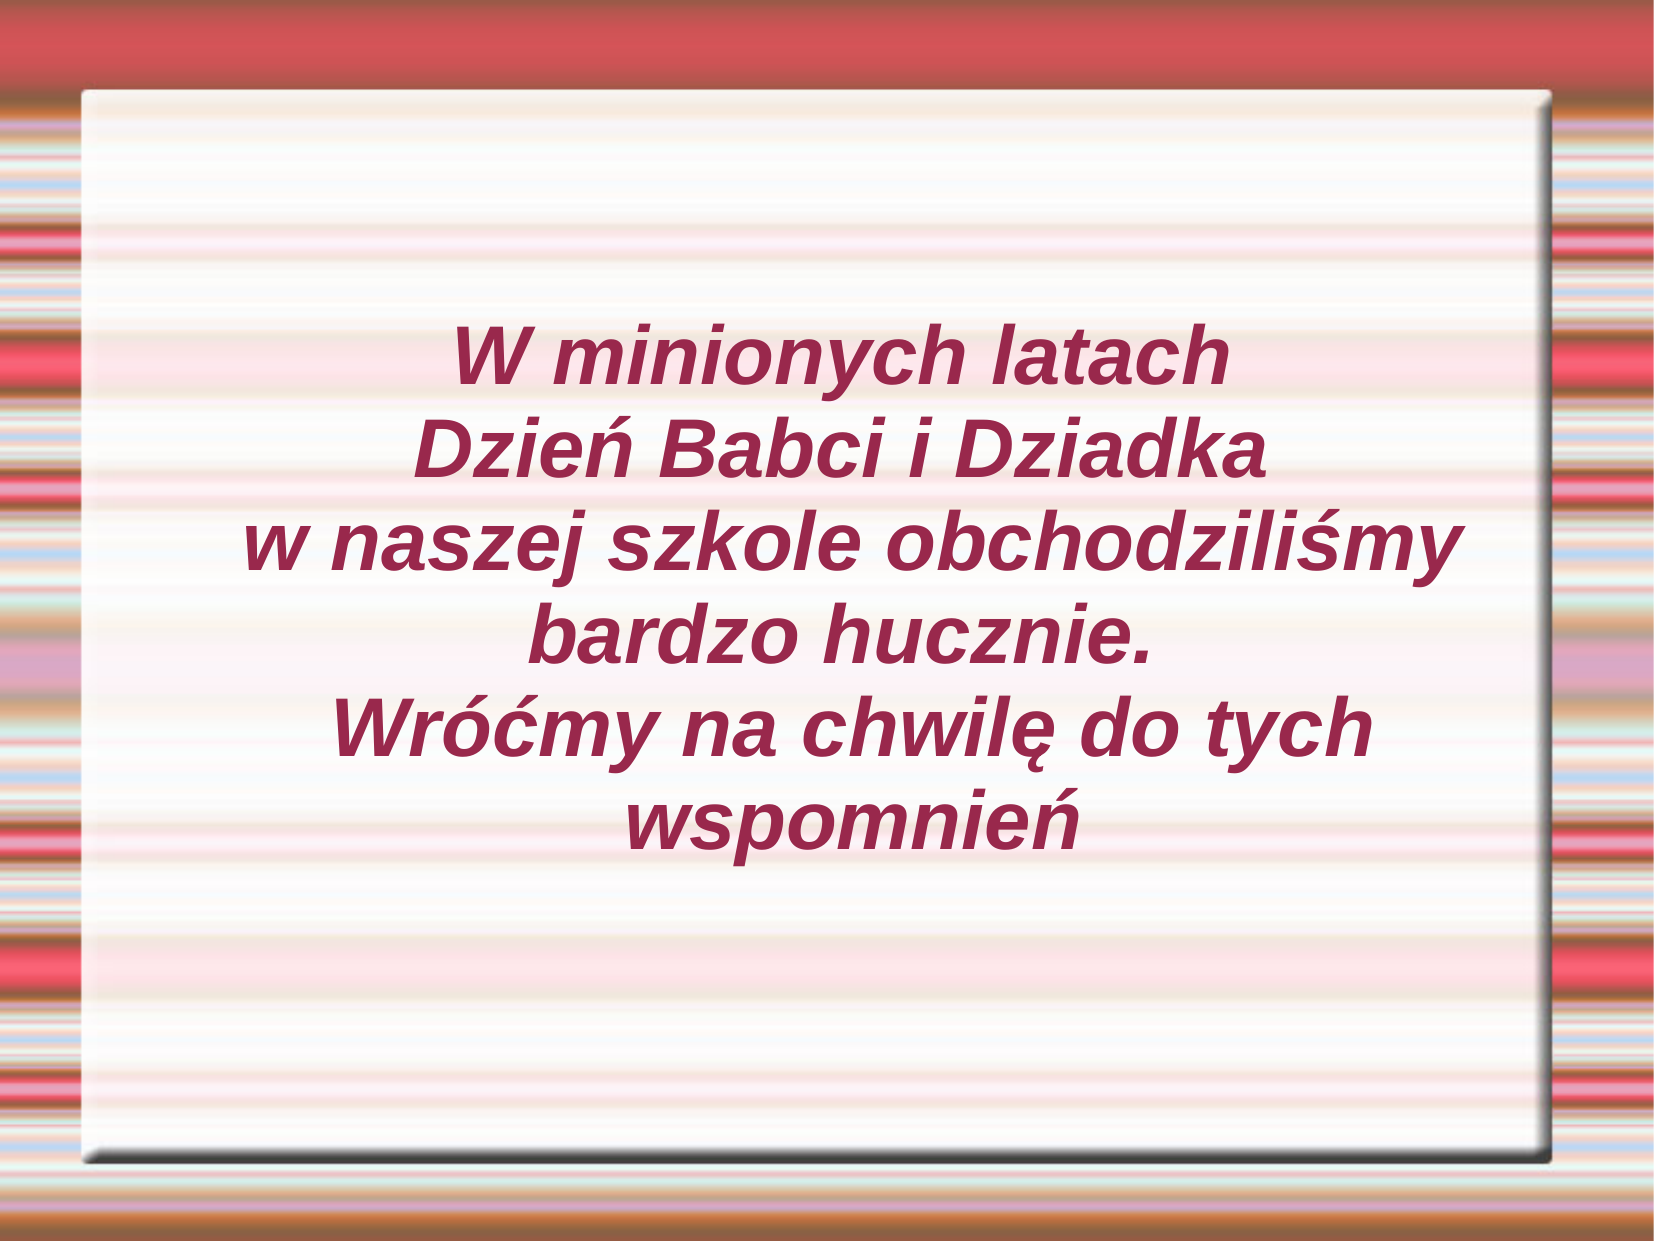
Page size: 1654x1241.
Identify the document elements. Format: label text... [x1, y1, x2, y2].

picture [0, 0, 1654, 1241]
title W minionych latach Dzień Babci i Dziadka w naszej szkole obchodziliśmy bardzo hucznie. Wróćmy na chwilę do tych wspomnień [118, 125, 1530, 1052]
